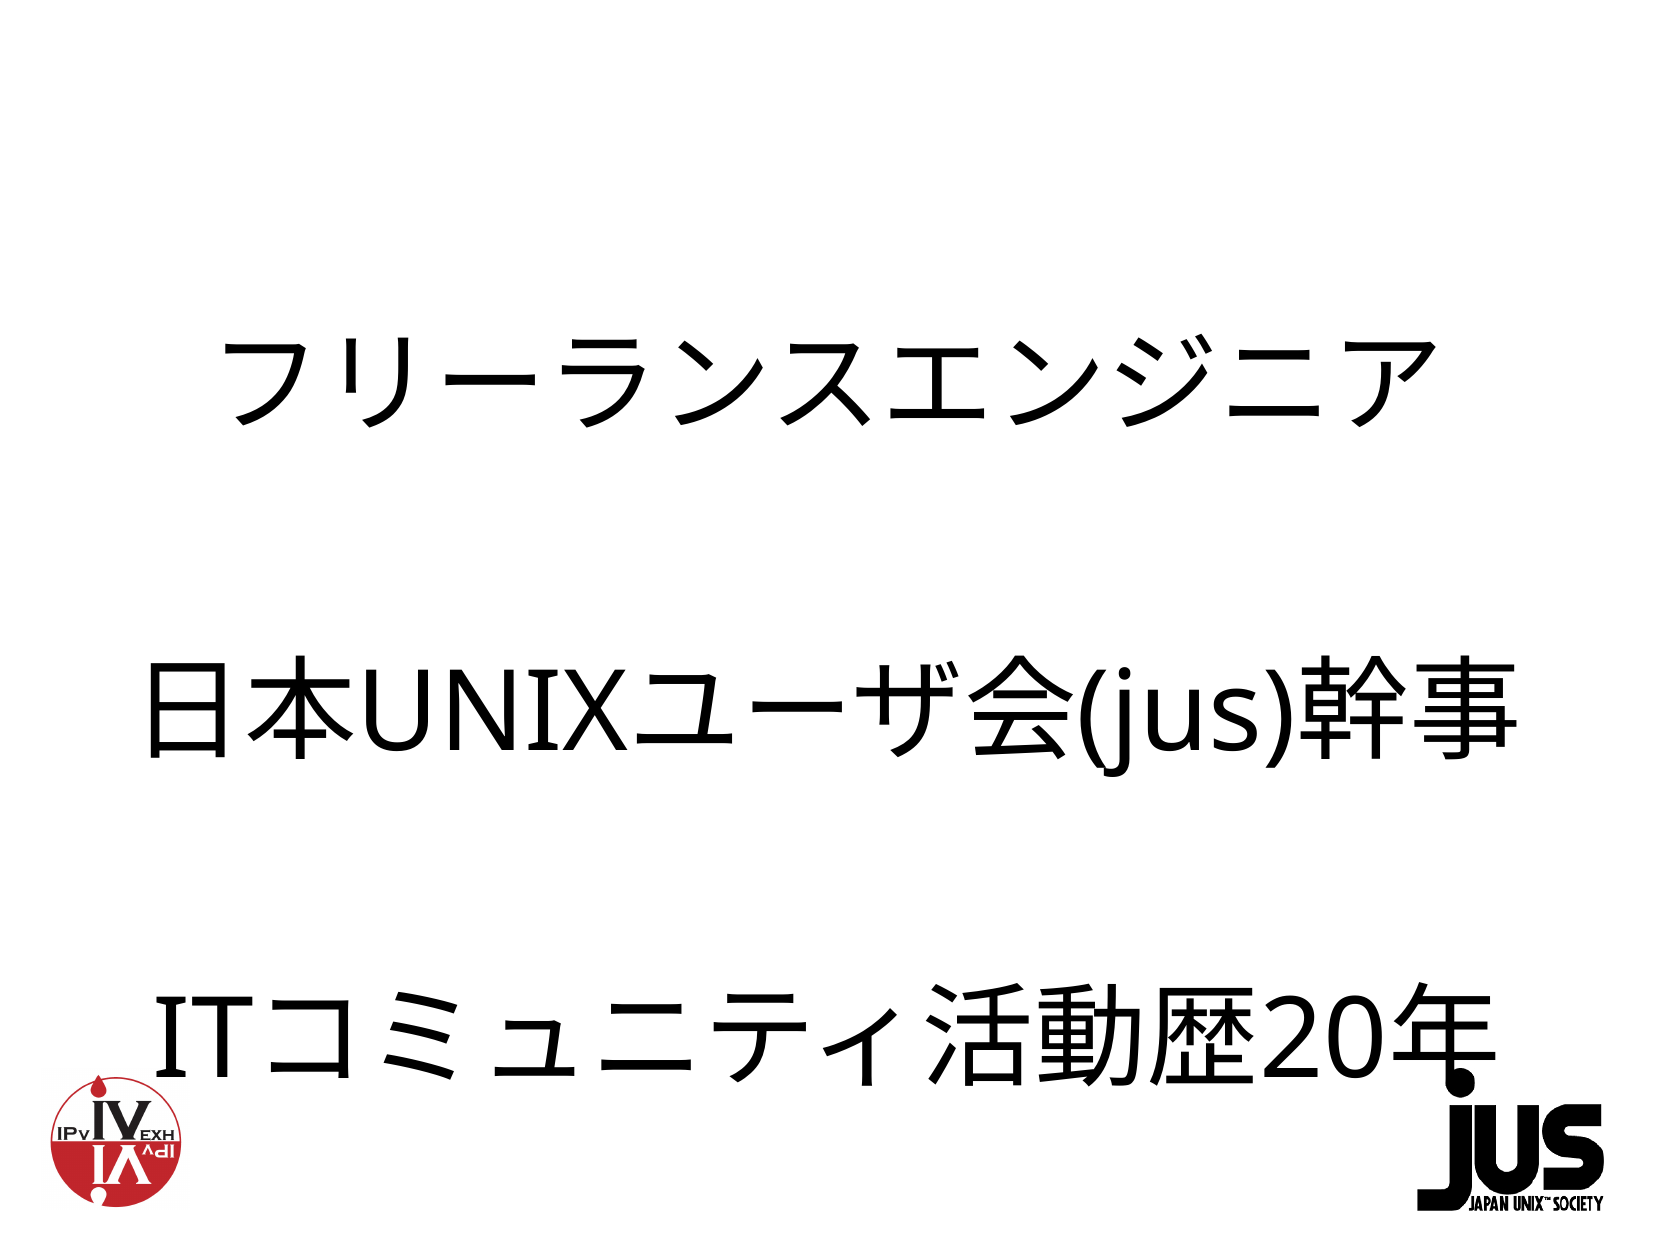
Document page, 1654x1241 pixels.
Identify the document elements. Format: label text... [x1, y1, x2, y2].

subtitle フリーランスエンジニア 日本UNIXユーザ会(jus)幹事 ITコミュニティ活動歴20年 [82, 177, 1571, 1063]
picture [1417, 1068, 1604, 1211]
picture [41, 1068, 190, 1210]
